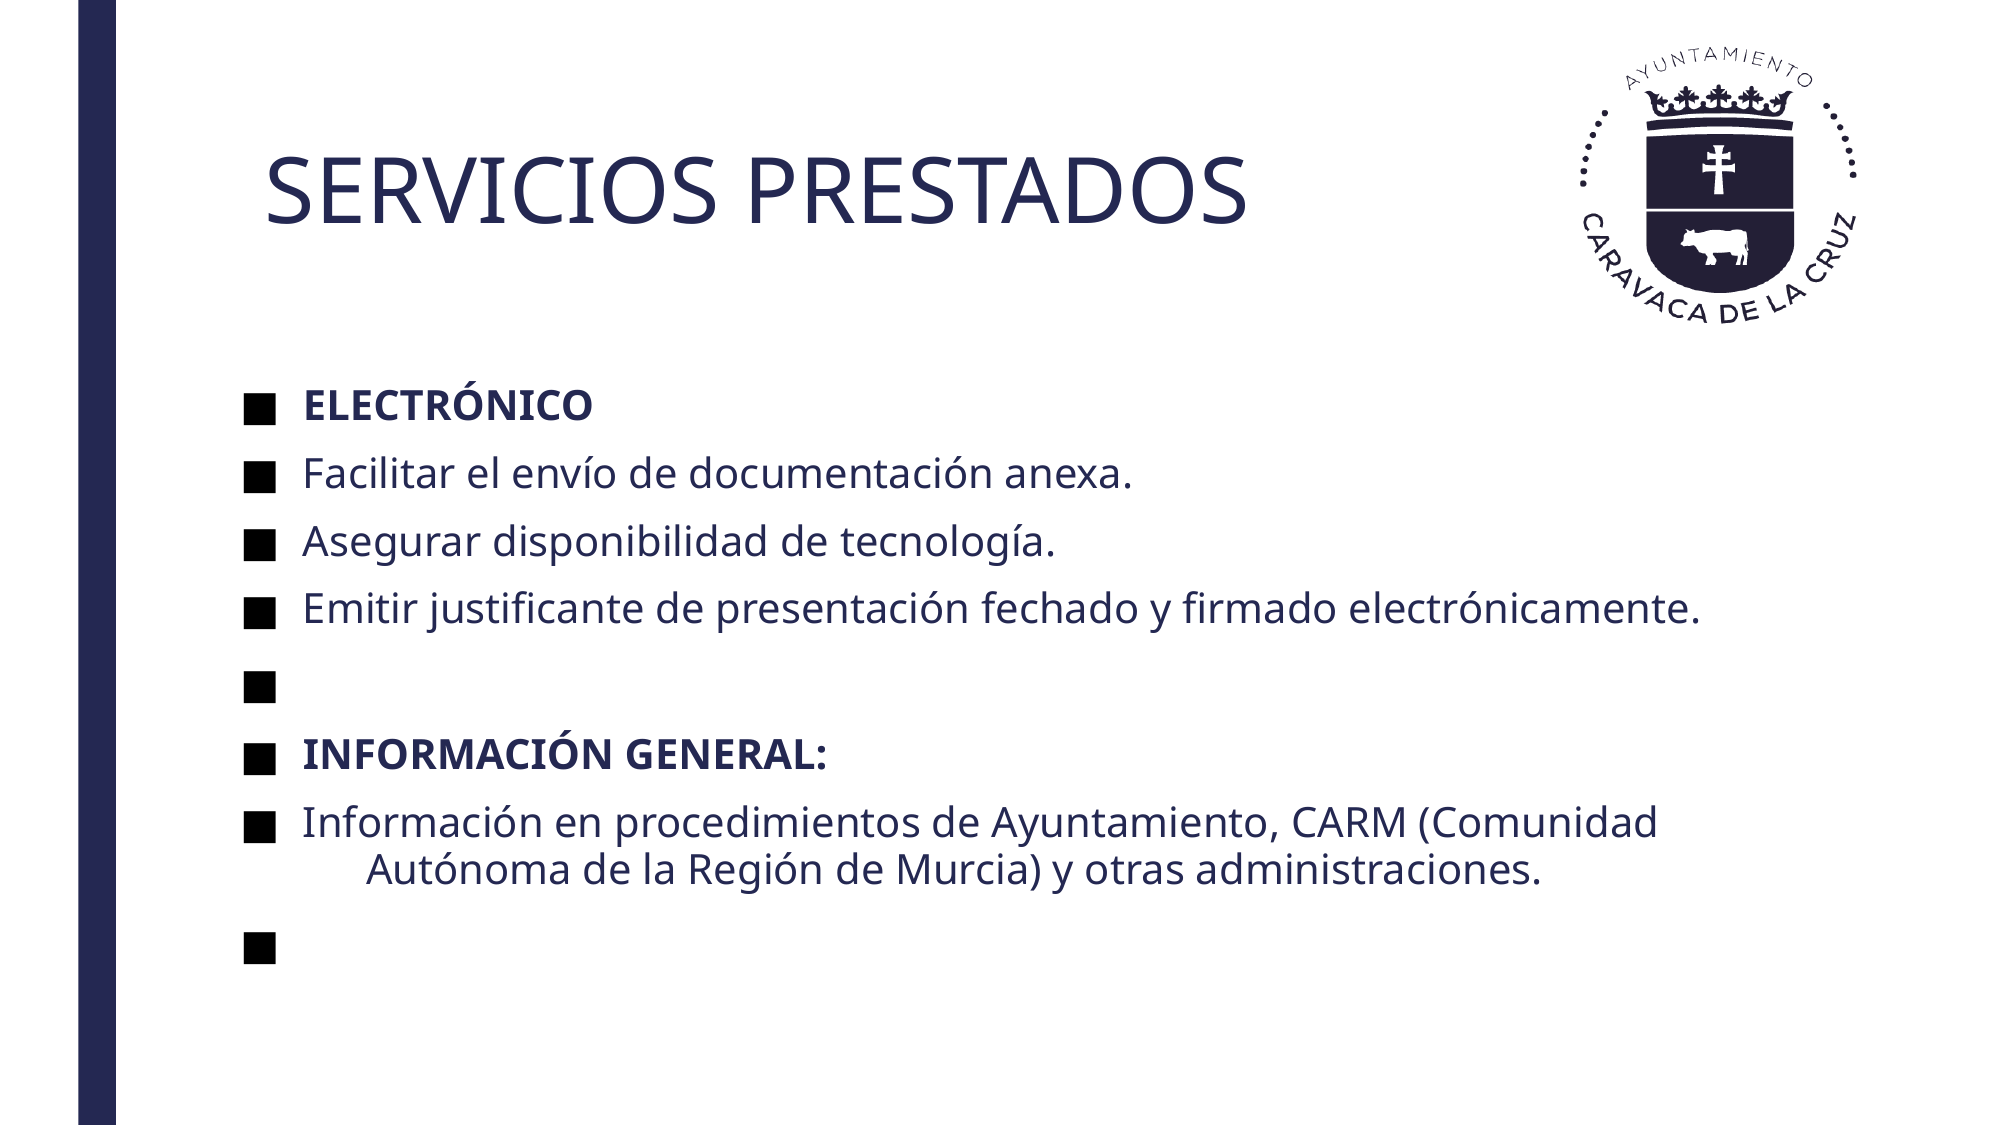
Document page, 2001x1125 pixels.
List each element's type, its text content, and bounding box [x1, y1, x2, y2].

text_box SERVICIOS PRESTADOS [249, 137, 1825, 382]
list ELECTRÓNICO Facilitar el envío de documentación anexa. Asegurar disponibilidad de tecnología. Emitir justificante de presentación fechado y firmado electrónicamente. INFORMACIÓN GENERAL: Información en procedimientos de Ayuntamiento, CARM (Comunidad Autónoma de la Región de Murcia) y otras administraciones. [225, 375, 1801, 963]
picture [1573, 44, 1864, 331]
